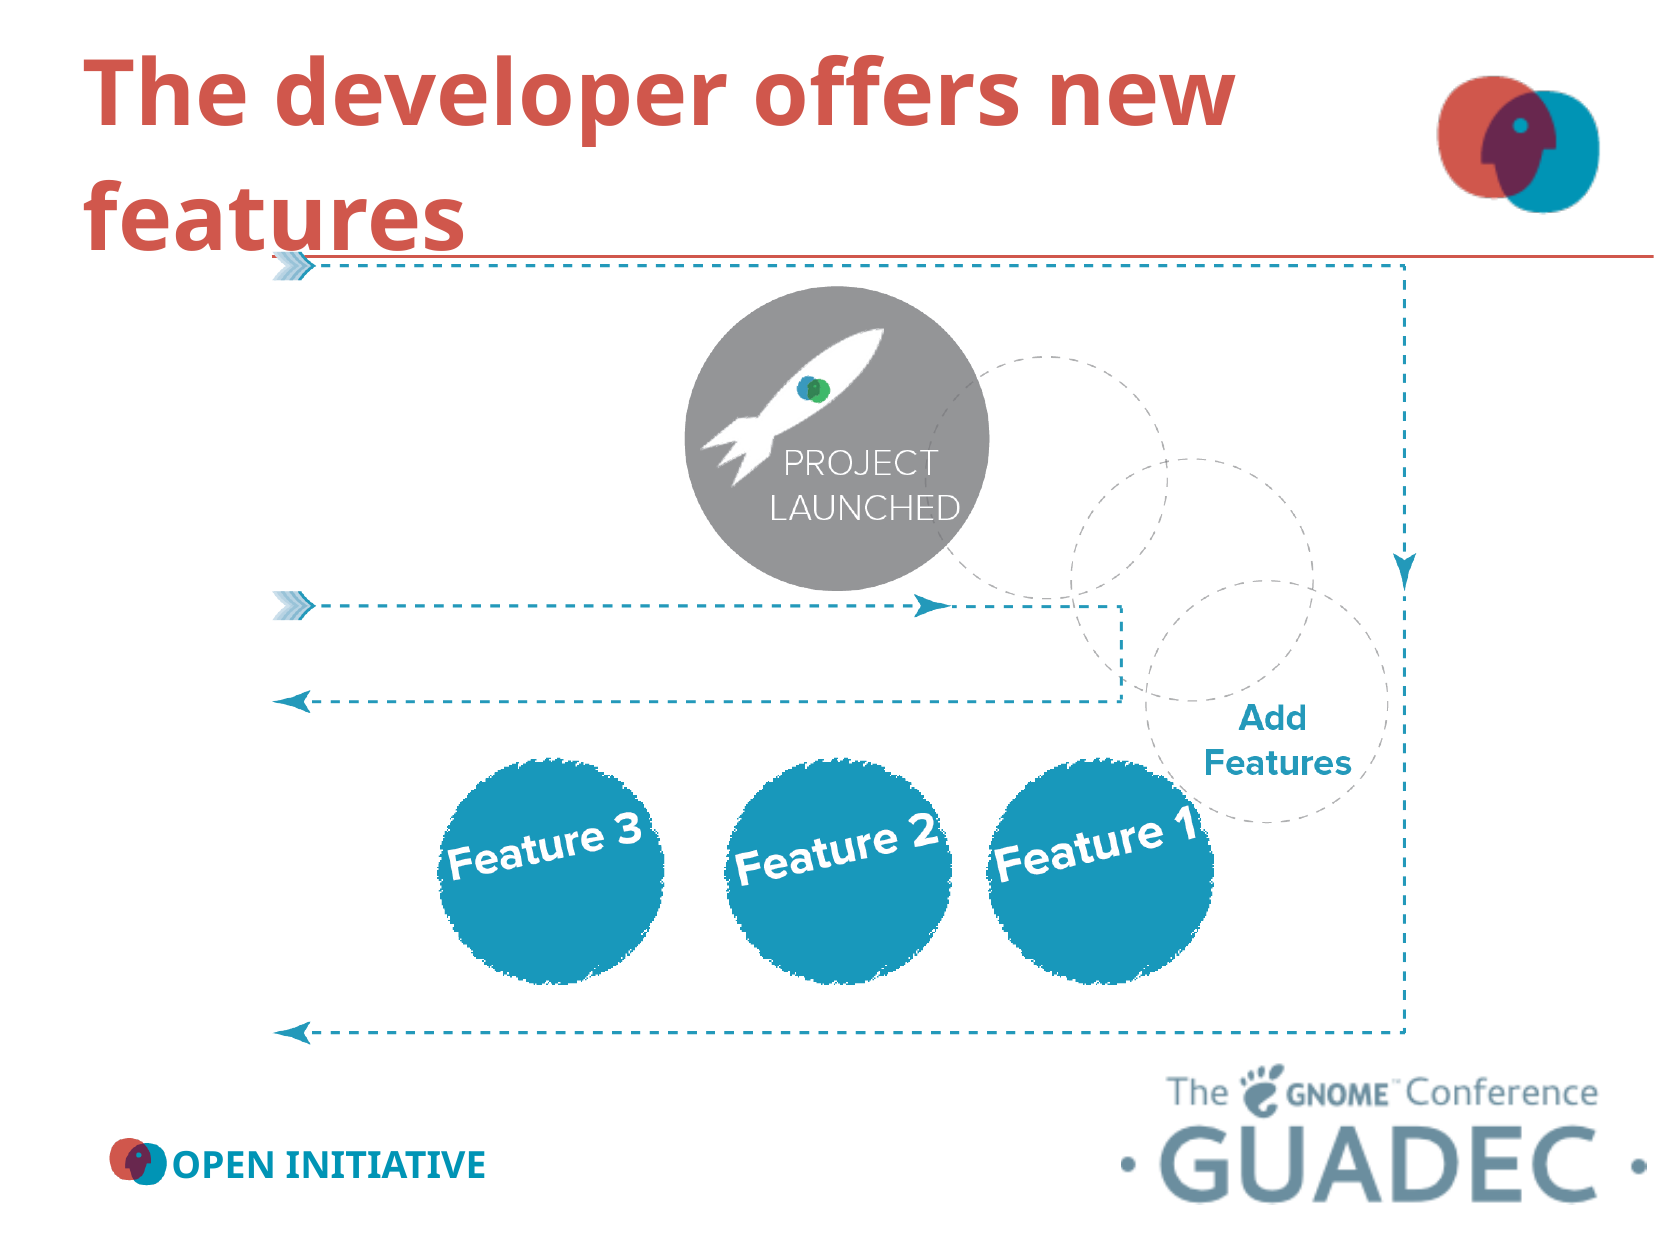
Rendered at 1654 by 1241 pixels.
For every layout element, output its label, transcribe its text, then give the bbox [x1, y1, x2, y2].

picture [106, 1131, 170, 1193]
picture [188, 59, 1647, 1205]
title The developer offers new features [82, 49, 1453, 257]
